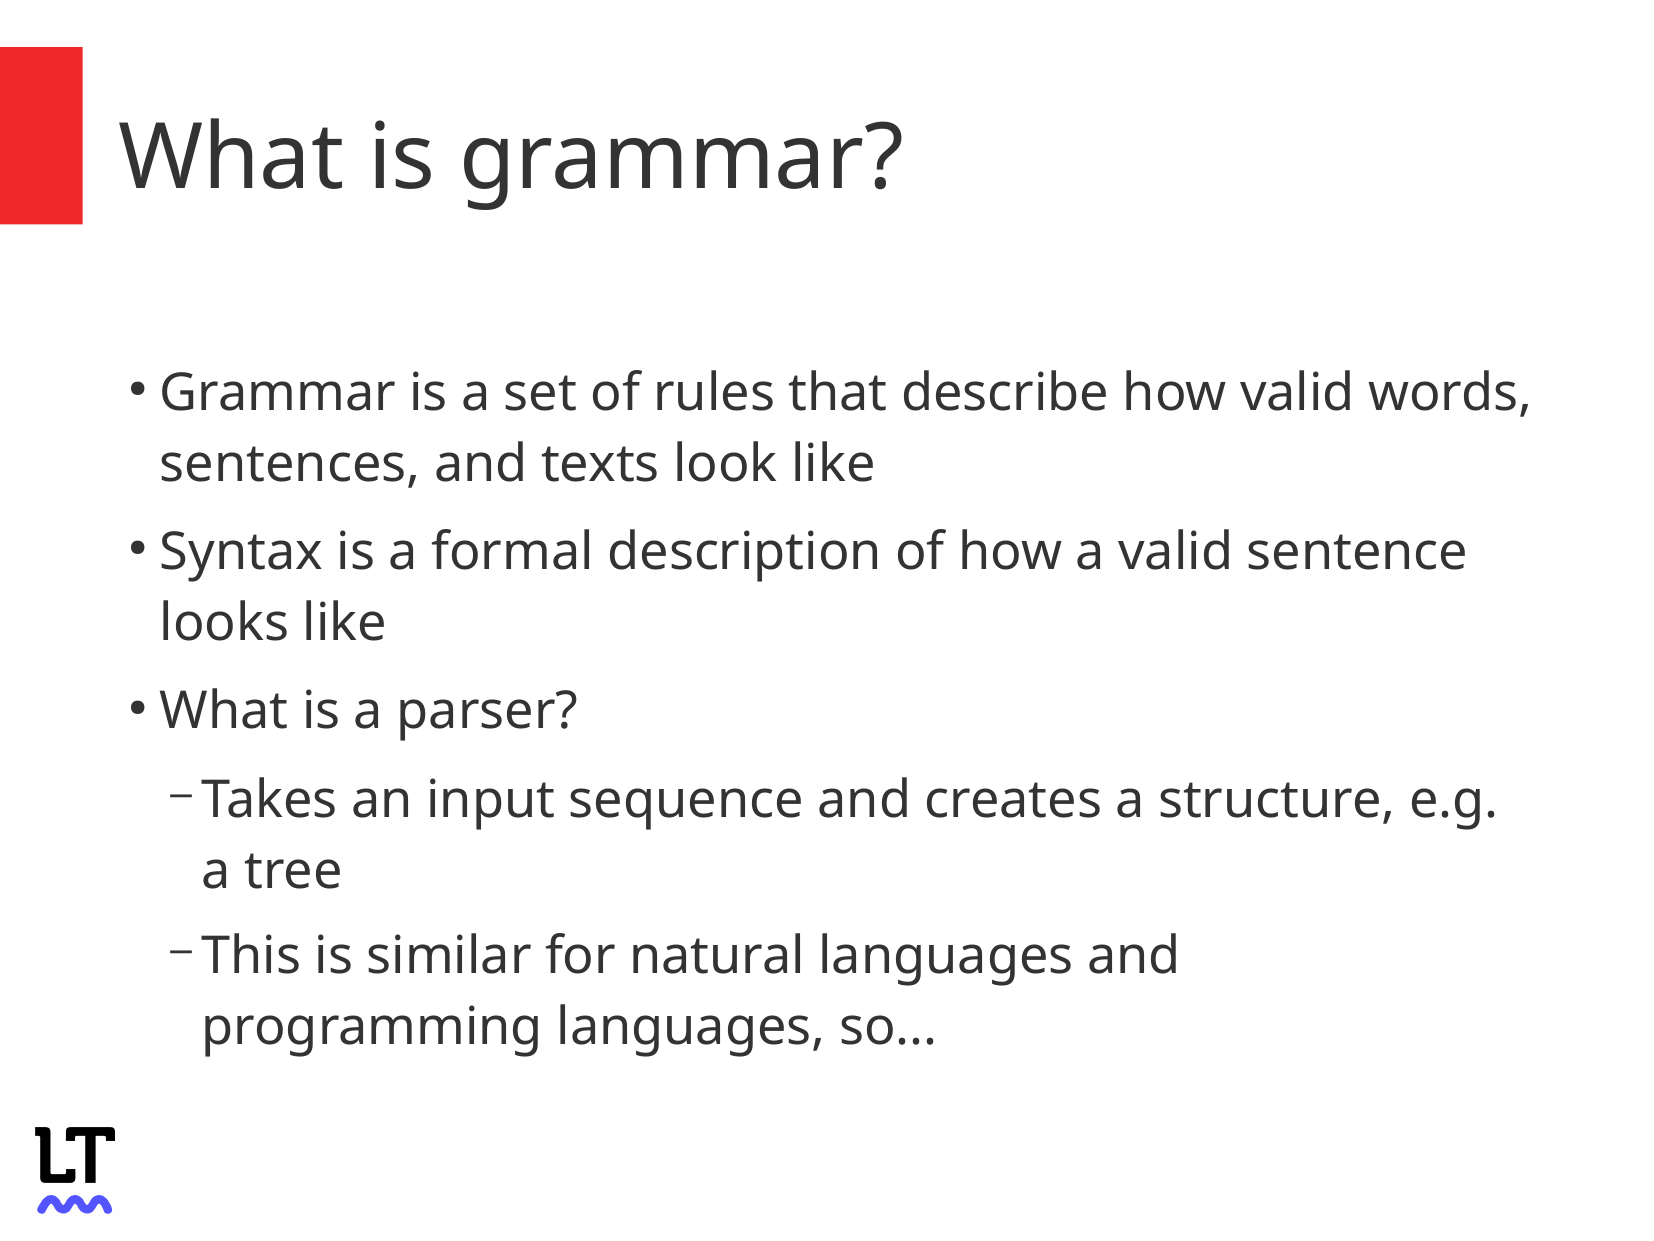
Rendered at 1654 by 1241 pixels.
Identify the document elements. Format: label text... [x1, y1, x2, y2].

title What is grammar? [118, 49, 1571, 257]
picture [11, 1110, 138, 1235]
list Grammar is a set of rules that describe how valid words, sentences, and texts look like Syntax is a formal description of how a valid sentence looks like What is a parser? Takes an input sequence and creates a structure, e.g. a tree This is similar for natural languages and programming languages, so... [118, 354, 1536, 1074]
